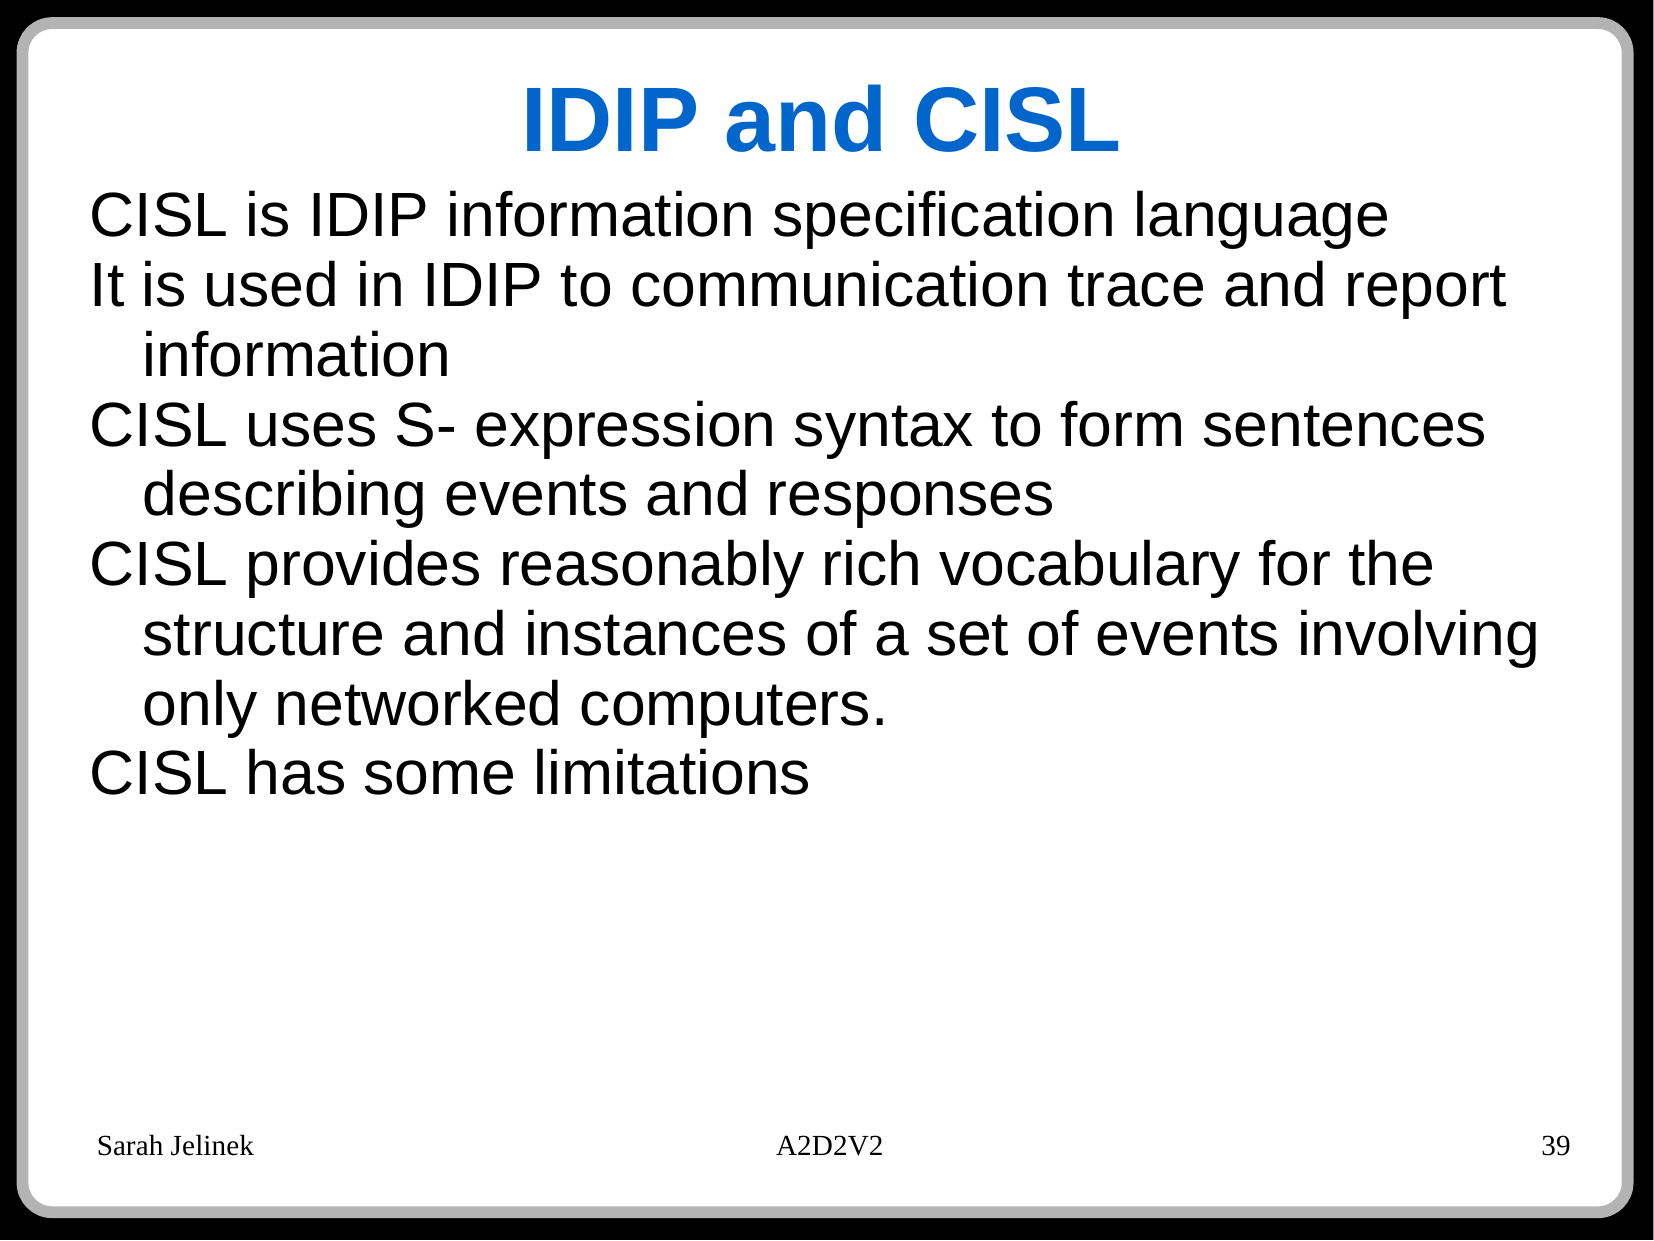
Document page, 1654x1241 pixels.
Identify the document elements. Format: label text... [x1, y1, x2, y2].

title IDIP and CISL [67, 56, 1577, 185]
list CISL is IDIP information specification language It is used in IDIP to communication trace and report information CISL uses S- expression syntax to form sentences describing events and responses CISL provides reasonably rich vocabulary for the structure and instances of a set of events involving only networked computers. CISL has some limitations [72, 180, 1591, 1082]
